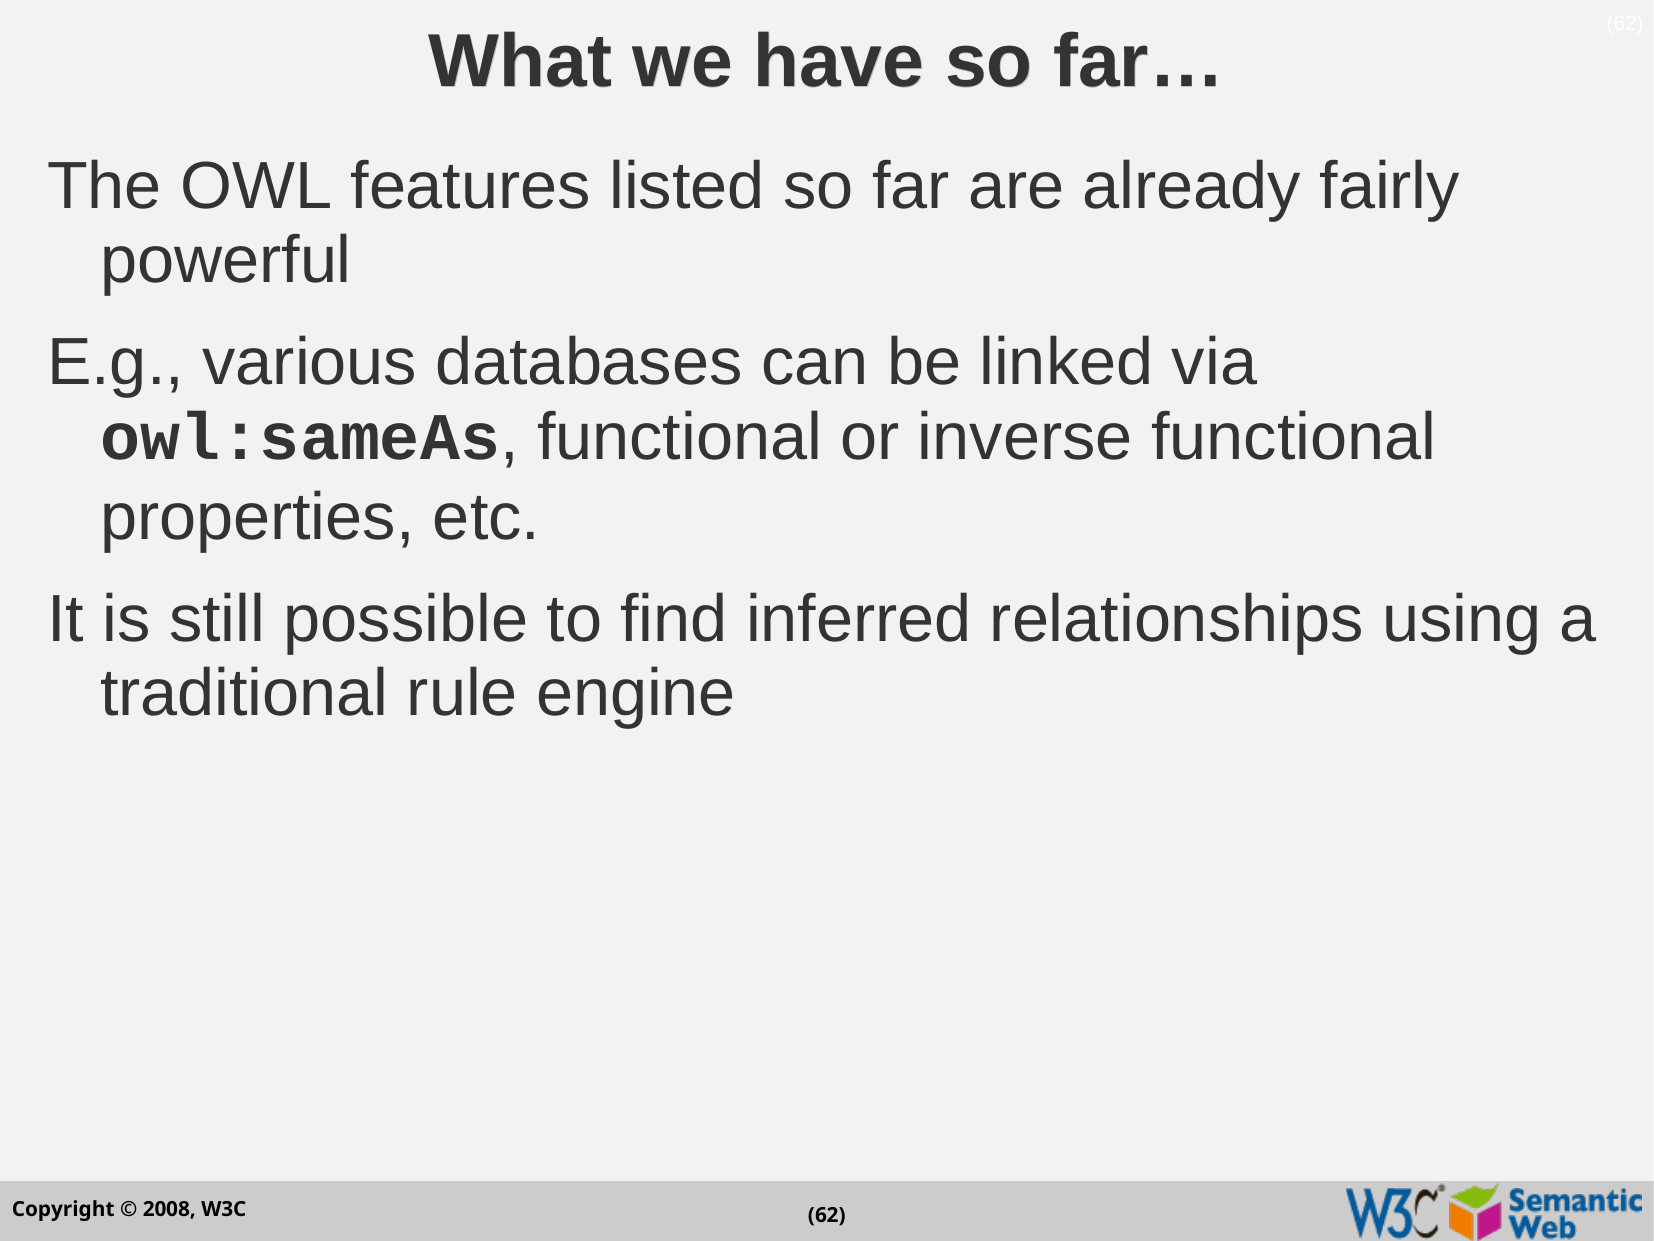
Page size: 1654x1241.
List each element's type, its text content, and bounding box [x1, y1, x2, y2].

picture [1346, 1181, 1642, 1241]
list The OWL features listed so far are already fairly powerful E.g., various databases can be linked via owl:sameAs, functional or inverse functional properties, etc. It is still possible to find inferred relationships using a traditional rule engine [29, 147, 1624, 1134]
title What we have so far… [0, 0, 1654, 119]
